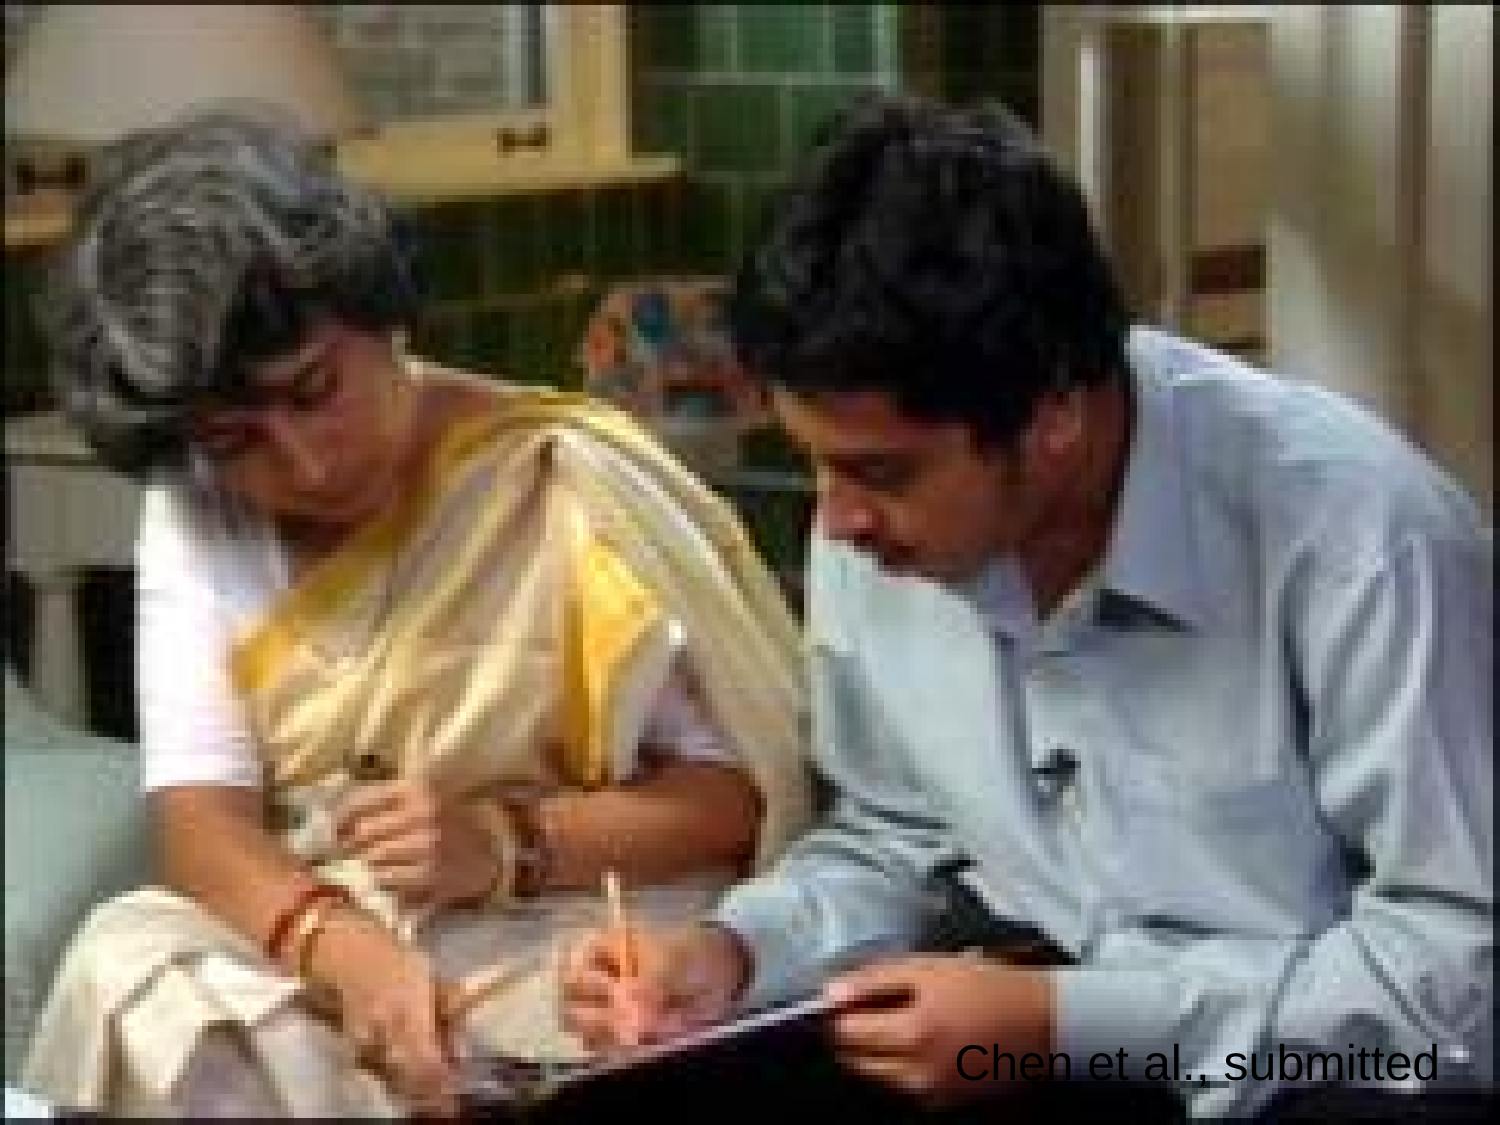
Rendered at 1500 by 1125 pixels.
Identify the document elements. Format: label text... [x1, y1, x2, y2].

title Chen et al., submitted [939, 1011, 1467, 1103]
picture [0, 0, 1500, 1125]
